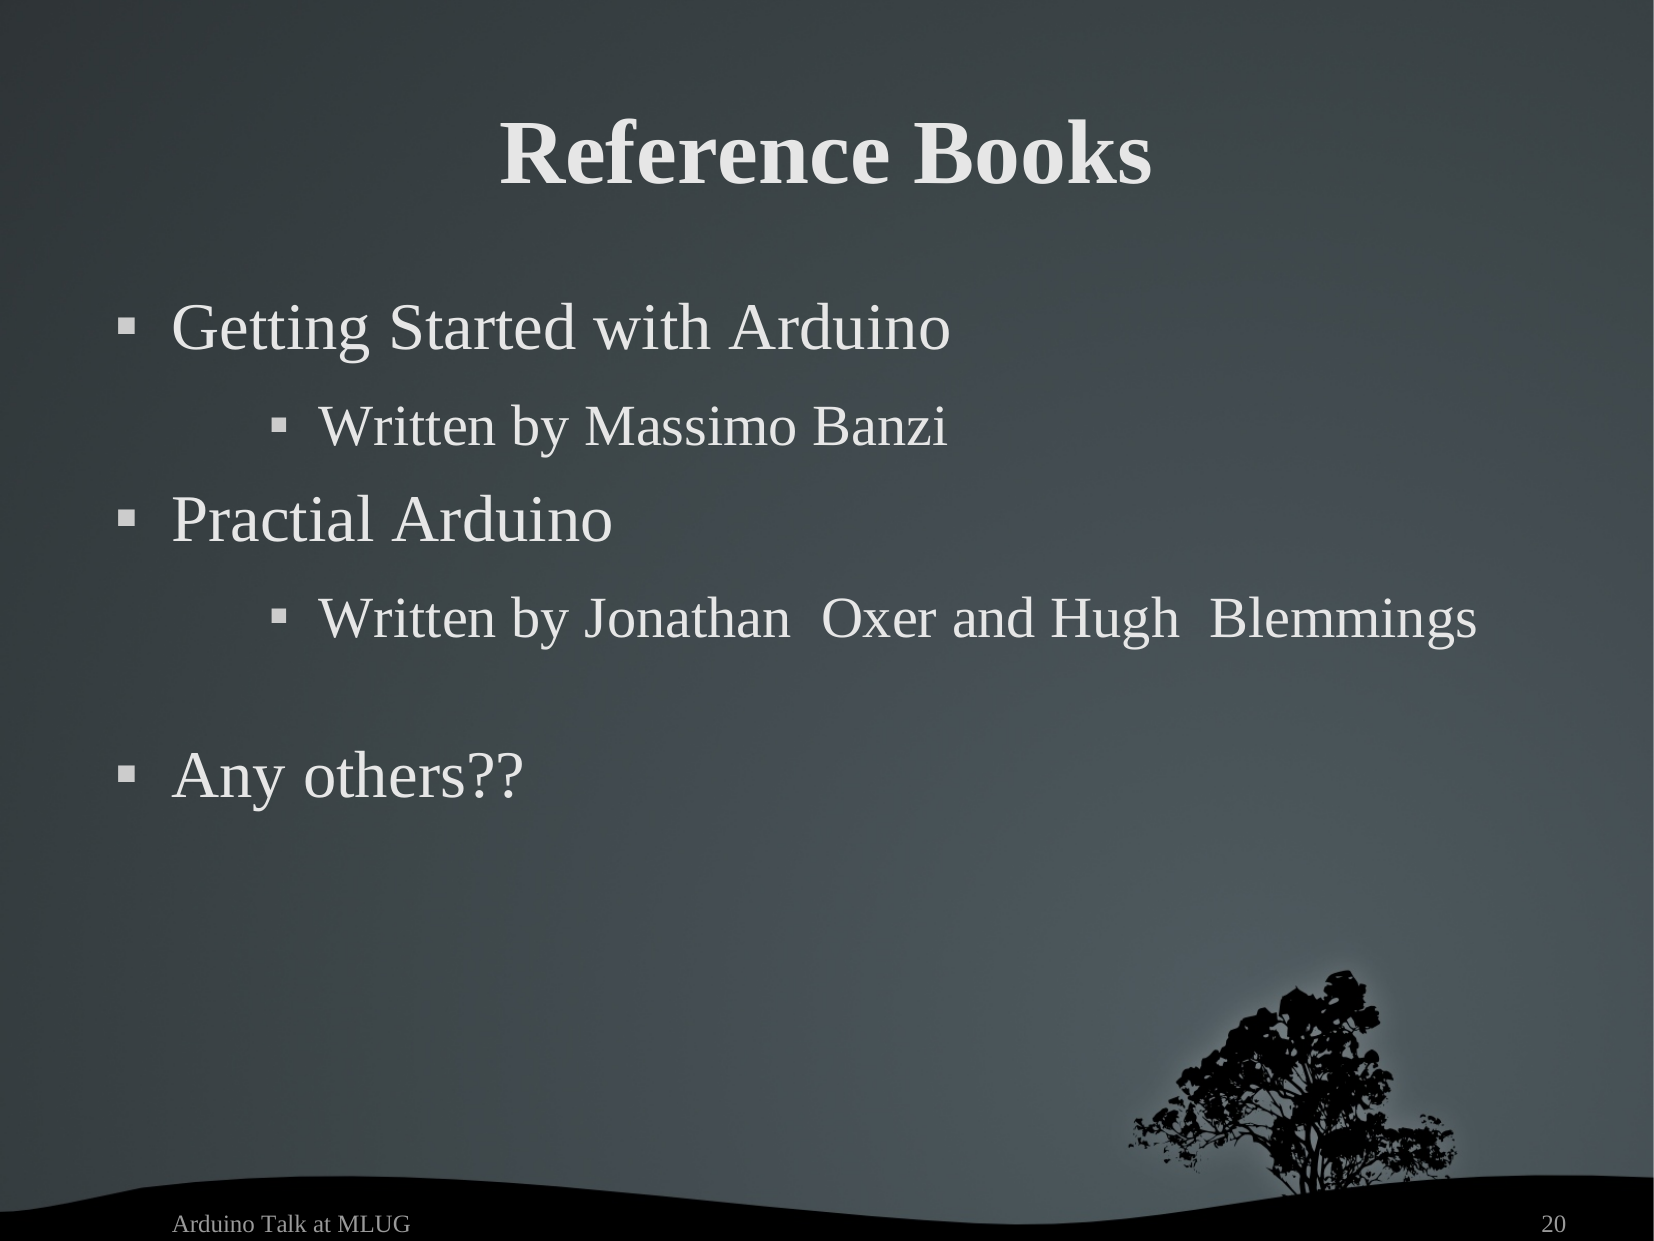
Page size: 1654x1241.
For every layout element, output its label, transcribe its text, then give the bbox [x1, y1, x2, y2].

title Reference Books [82, 49, 1571, 257]
list Getting Started with Arduino Written by Massimo Banzi Practial Arduino Written by Jonathan Oxer and Hugh Blemmings Any others?? [82, 290, 1571, 1109]
picture [0, 0, 1654, 1241]
